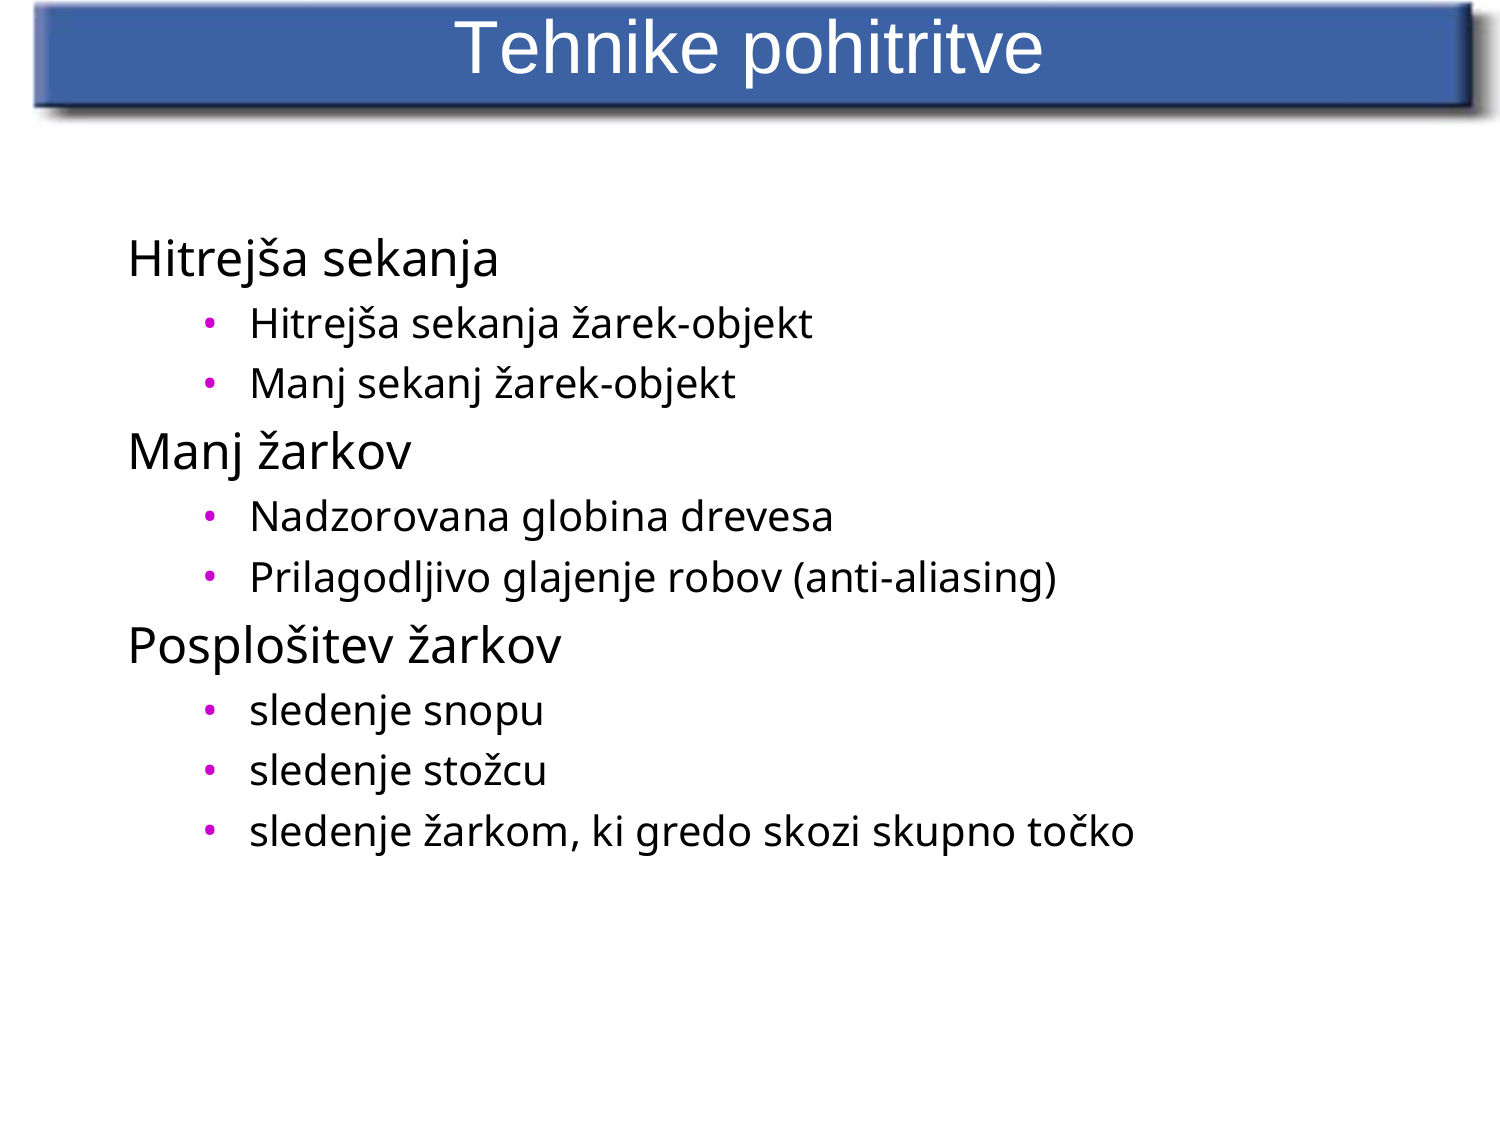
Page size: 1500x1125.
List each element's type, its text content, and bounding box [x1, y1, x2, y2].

title Tehnike pohitritve [112, 0, 1388, 97]
list Hitrejša sekanja Hitrejša sekanja žarek-objekt Manj sekanj žarek-objekt Manj žarkov Nadzorovana globina drevesa Prilagodljivo glajenje robov (anti-aliasing) Posplošitev žarkov sledenje snopu sledenje stožcu sledenje žarkom, ki gredo skozi skupno točko [112, 218, 1365, 907]
picture [32, 0, 1500, 127]
